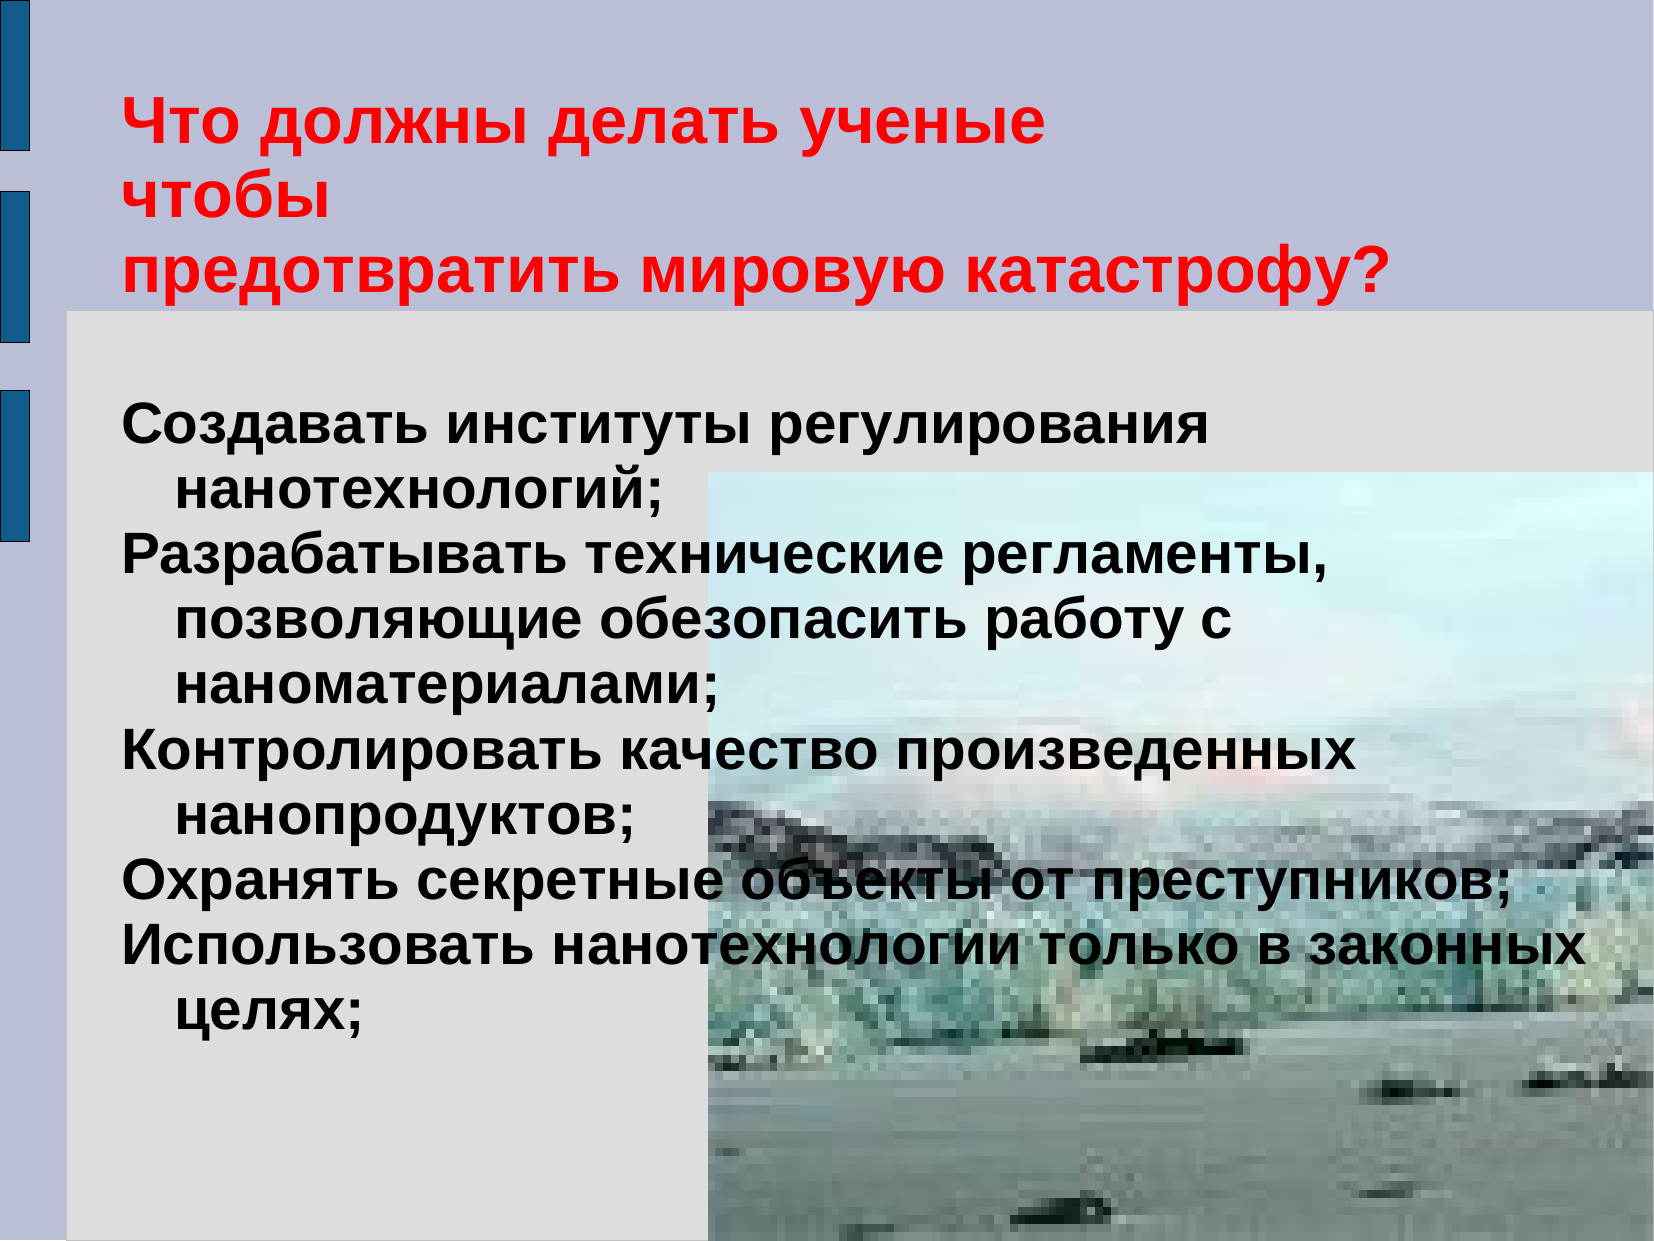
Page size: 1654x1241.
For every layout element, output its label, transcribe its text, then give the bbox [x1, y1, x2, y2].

text_box Создавать институты регулирования нанотехнологий; Разрабатывать технические регламенты, позволяющие обезопасить работу с наноматериалами; Контролировать качество произведенных нанопродуктов; Охранять секретные объекты от преступников; Использовать нанотехнологии только в законных целях; [88, 383, 1654, 1064]
title Что должны делать ученые чтобы предотвратить мировую катастрофу? [121, 82, 1534, 307]
picture [708, 1064, 1654, 1241]
